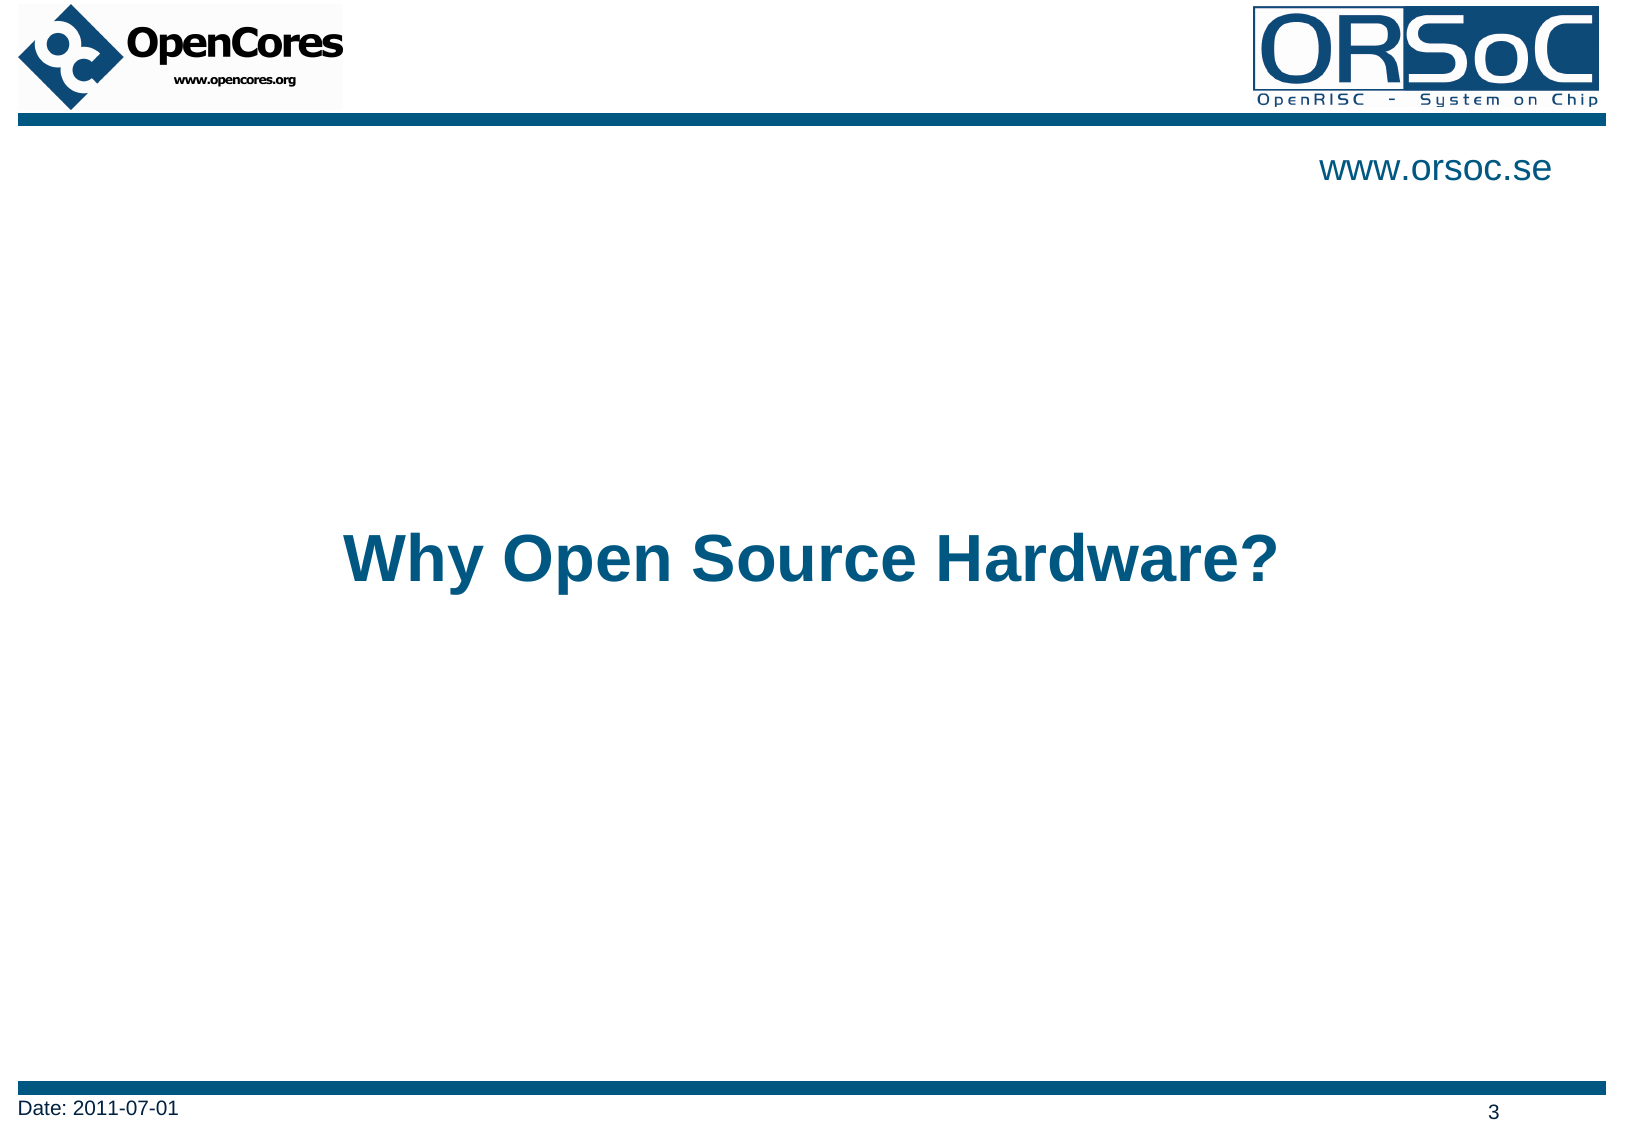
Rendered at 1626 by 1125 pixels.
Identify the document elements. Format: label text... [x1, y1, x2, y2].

picture [1253, 6, 1599, 107]
text_box www.orsoc.se [1304, 135, 1622, 196]
picture [18, 4, 343, 110]
text_box Why Open Source Hardware? [0, 506, 1625, 603]
